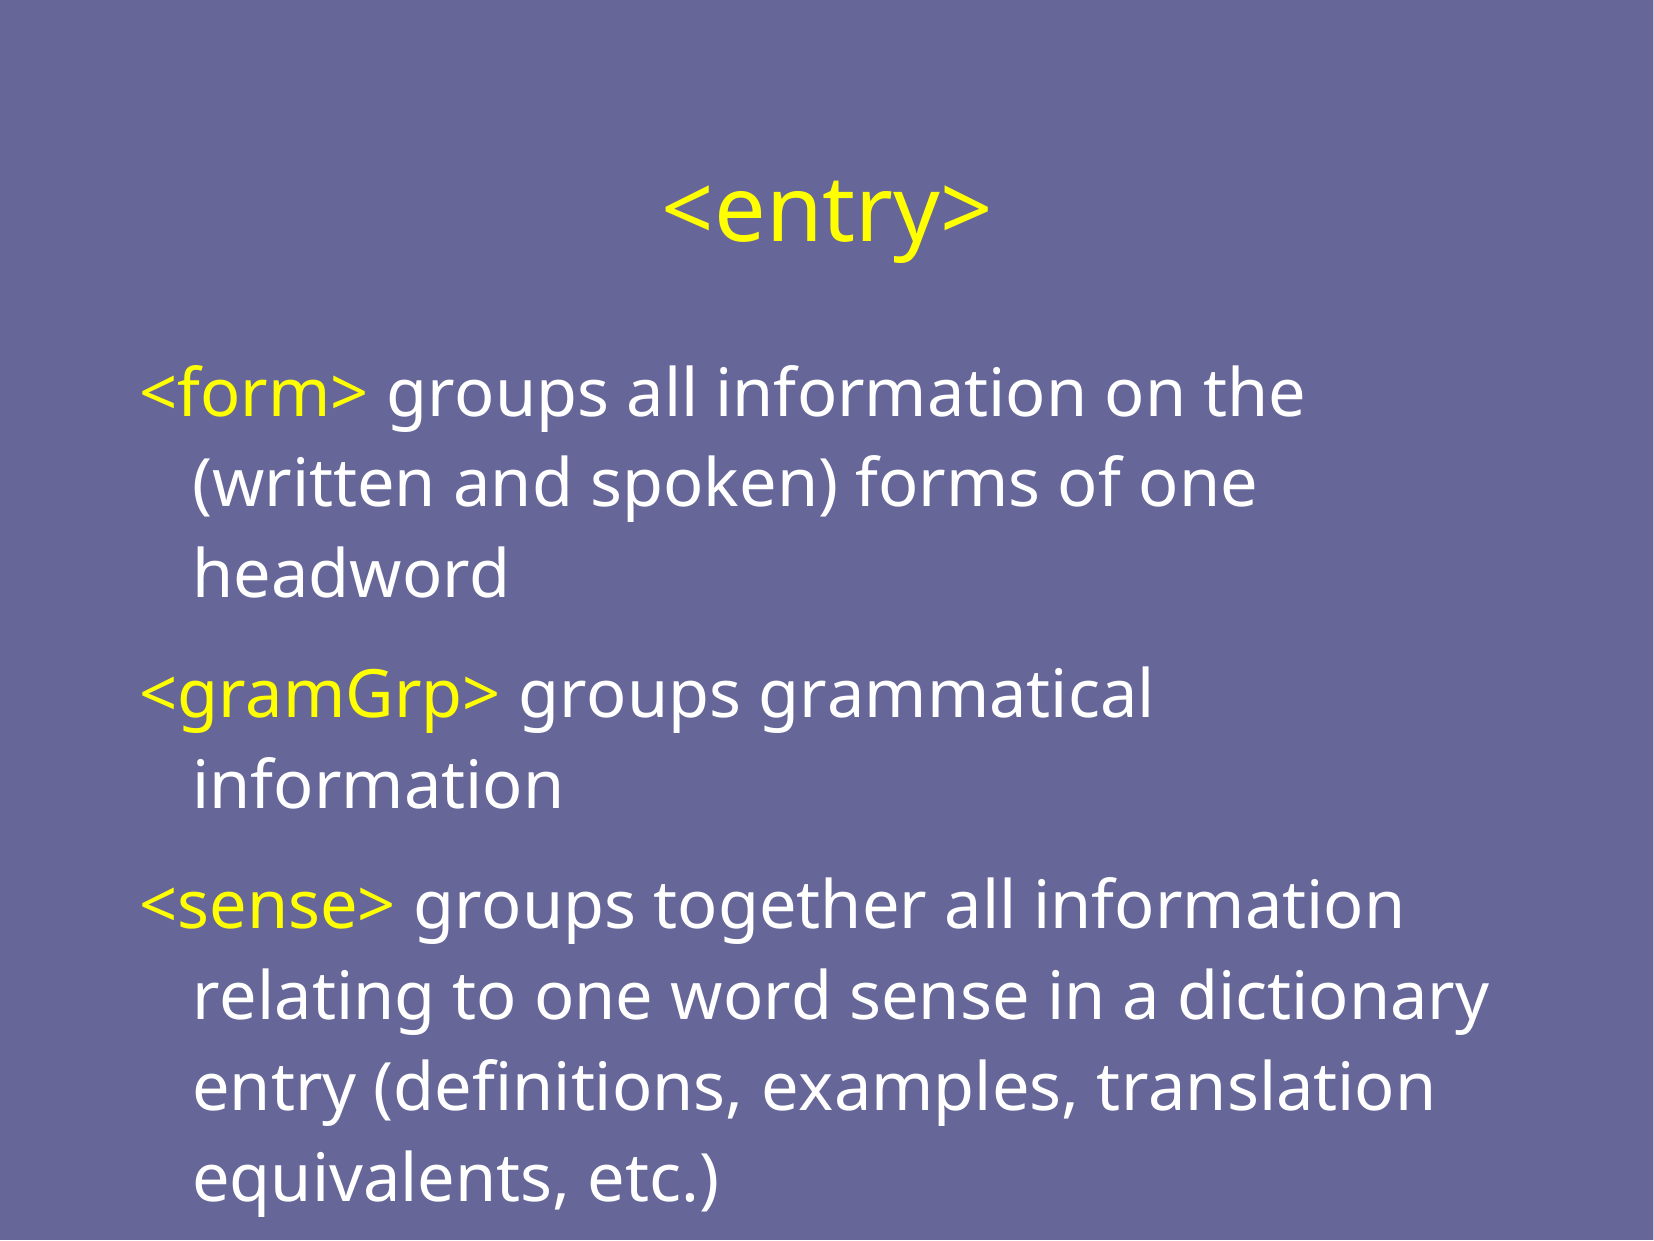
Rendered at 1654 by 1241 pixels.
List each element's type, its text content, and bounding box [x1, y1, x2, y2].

list <form> groups all information on the (written and spoken) forms of one headword <gramGrp> groups grammatical information <sense> groups together all information relating to one word sense in a dictionary entry (definitions, examples, translation equivalents, etc.) [121, 344, 1534, 1112]
title <entry> [121, 110, 1534, 303]
